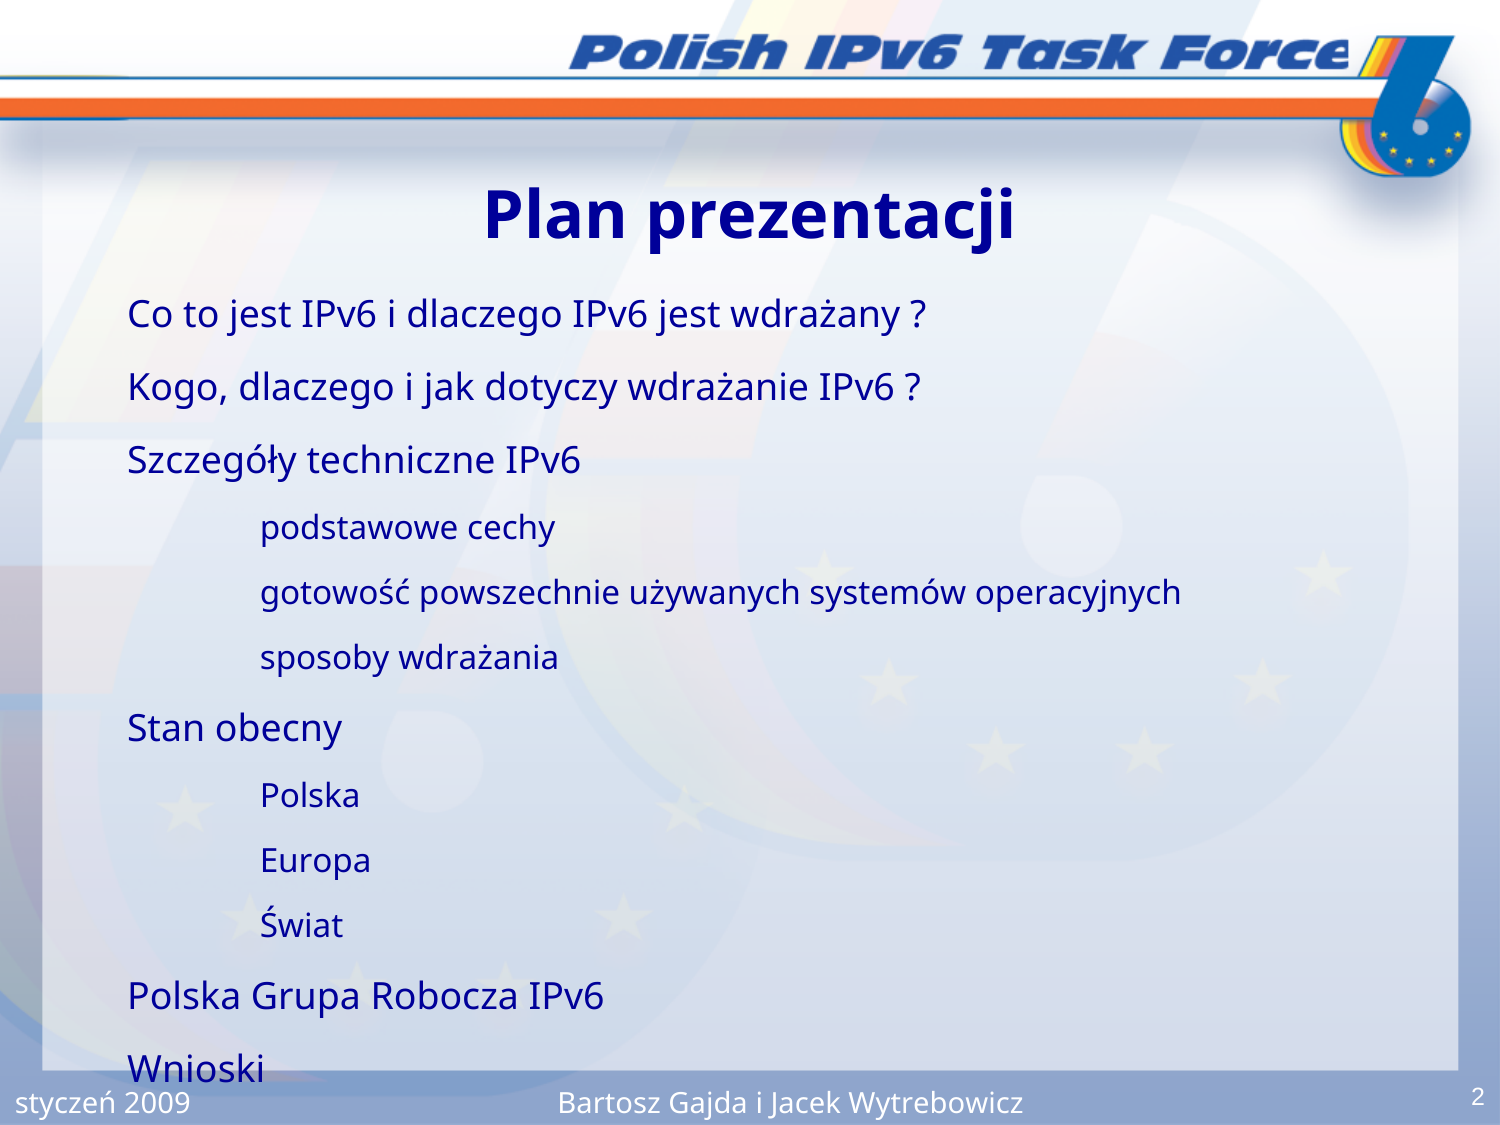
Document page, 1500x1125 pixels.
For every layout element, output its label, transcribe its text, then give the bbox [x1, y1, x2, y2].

picture [0, 0, 1500, 1125]
title Plan prezentacji [112, 135, 1388, 267]
list Co to jest IPv6 i dlaczego IPv6 jest wdrażany ? Kogo, dlaczego i jak dotyczy wdrażanie IPv6 ? Szczegóły techniczne IPv6 podstawowe cechy gotowość powszechnie używanych systemów operacyjnych sposoby wdrażania Stan obecny Polska Europa Świat Polska Grupa Robocza IPv6 Wnioski [112, 267, 1388, 1059]
